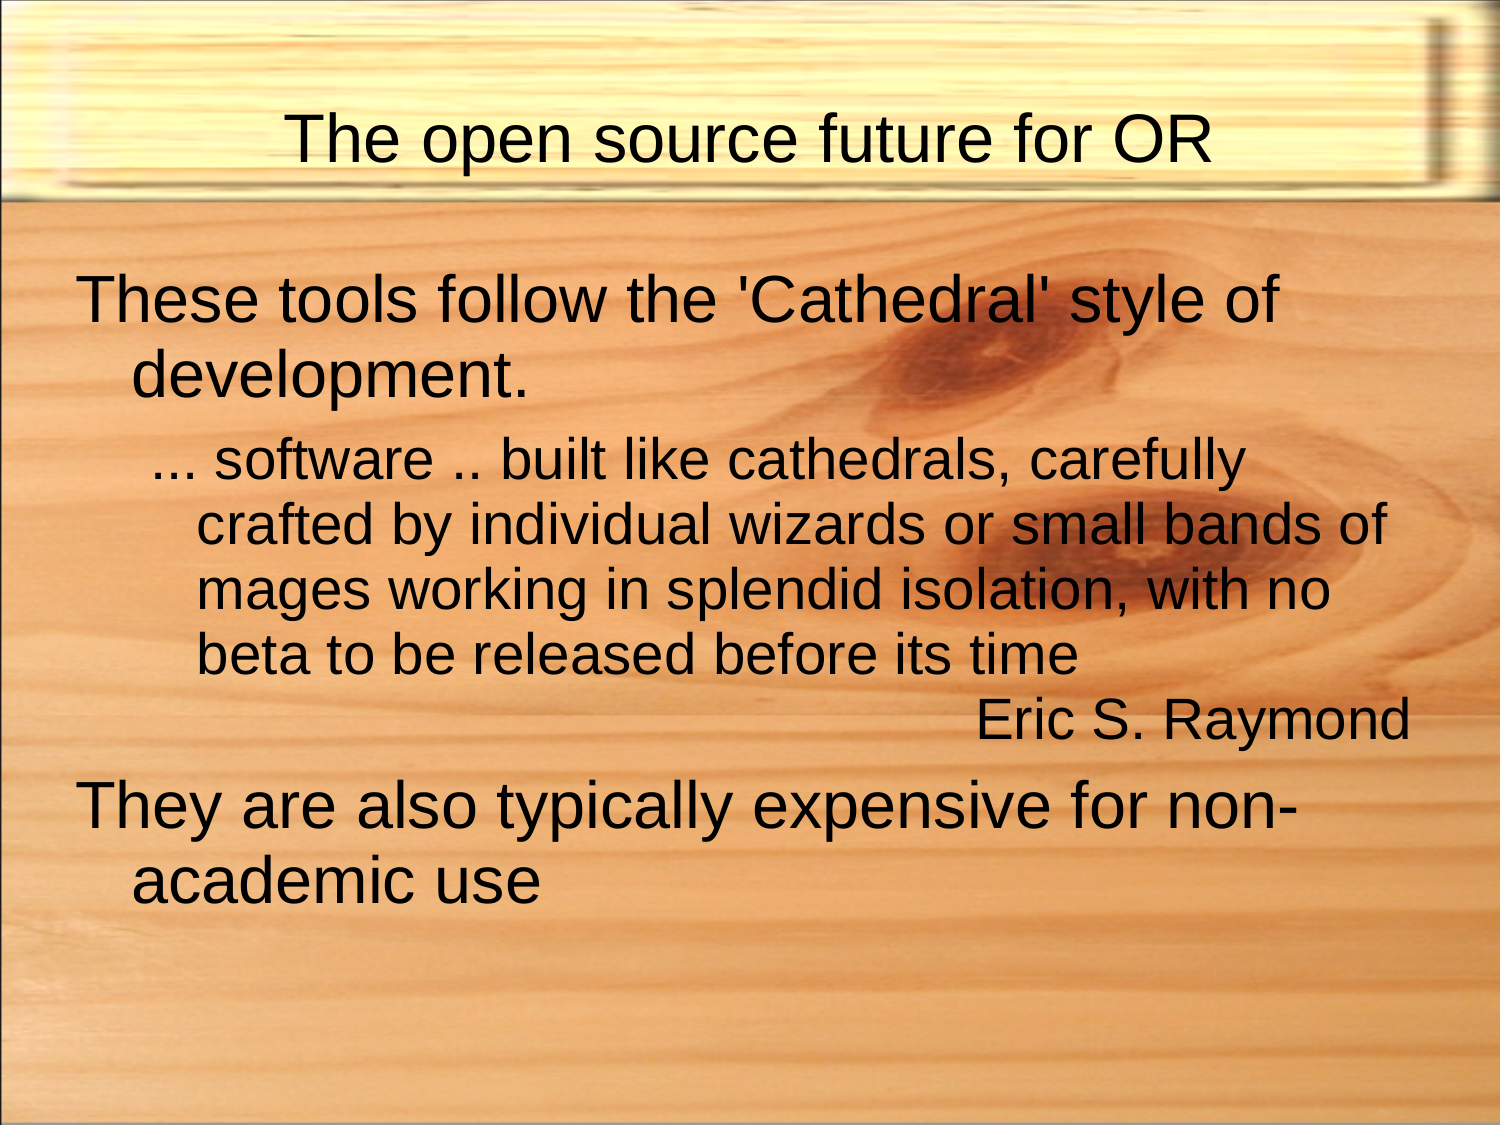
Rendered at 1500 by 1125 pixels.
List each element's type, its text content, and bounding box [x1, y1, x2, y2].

picture [0, 0, 1500, 1125]
list These tools follow the 'Cathedral' style of development. ... software .. built like cathedrals, carefully crafted by individual wizards or small bands of mages working in splendid isolation, with no beta to be released before its time Eric S. Raymond They are also typically expensive for non- academic use [75, 262, 1426, 991]
title The open source future for OR [75, 52, 1426, 226]
